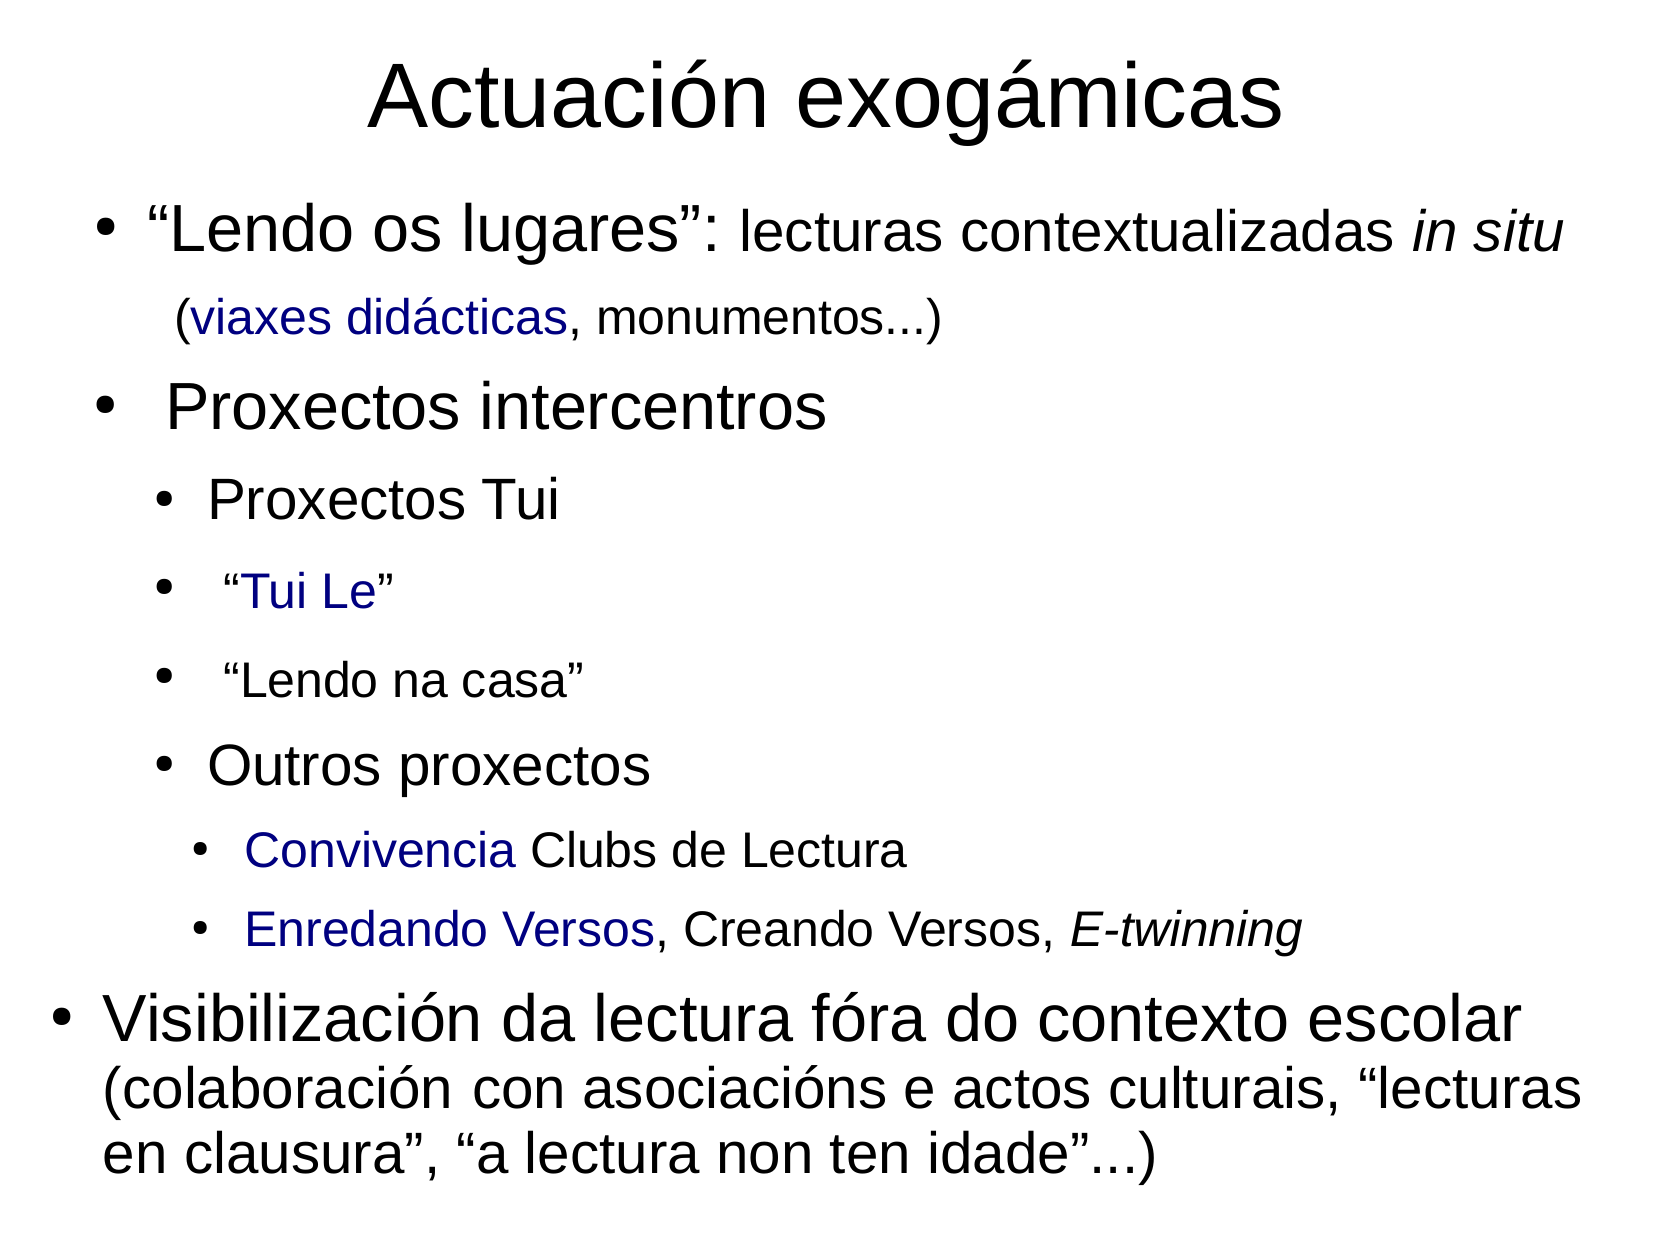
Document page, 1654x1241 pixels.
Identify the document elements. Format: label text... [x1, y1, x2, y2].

subtitle “Lendo os lugares”: lecturas contextualizadas in situ (viaxes didácticas, monumentos...) Proxectos intercentros Proxectos Tui “Tui Le” “Lendo na casa” Outros proxectos Convivencia Clubs de Lectura Enredando Versos, Creando Versos, E-twinning Visibilización da lectura fóra do contexto escolar (colaboración con asociacións e actos culturais, “lecturas en clausura”, “a lectura non ten idade”...) [23, 191, 1630, 1185]
title Actuación exogámicas [82, 25, 1571, 166]
